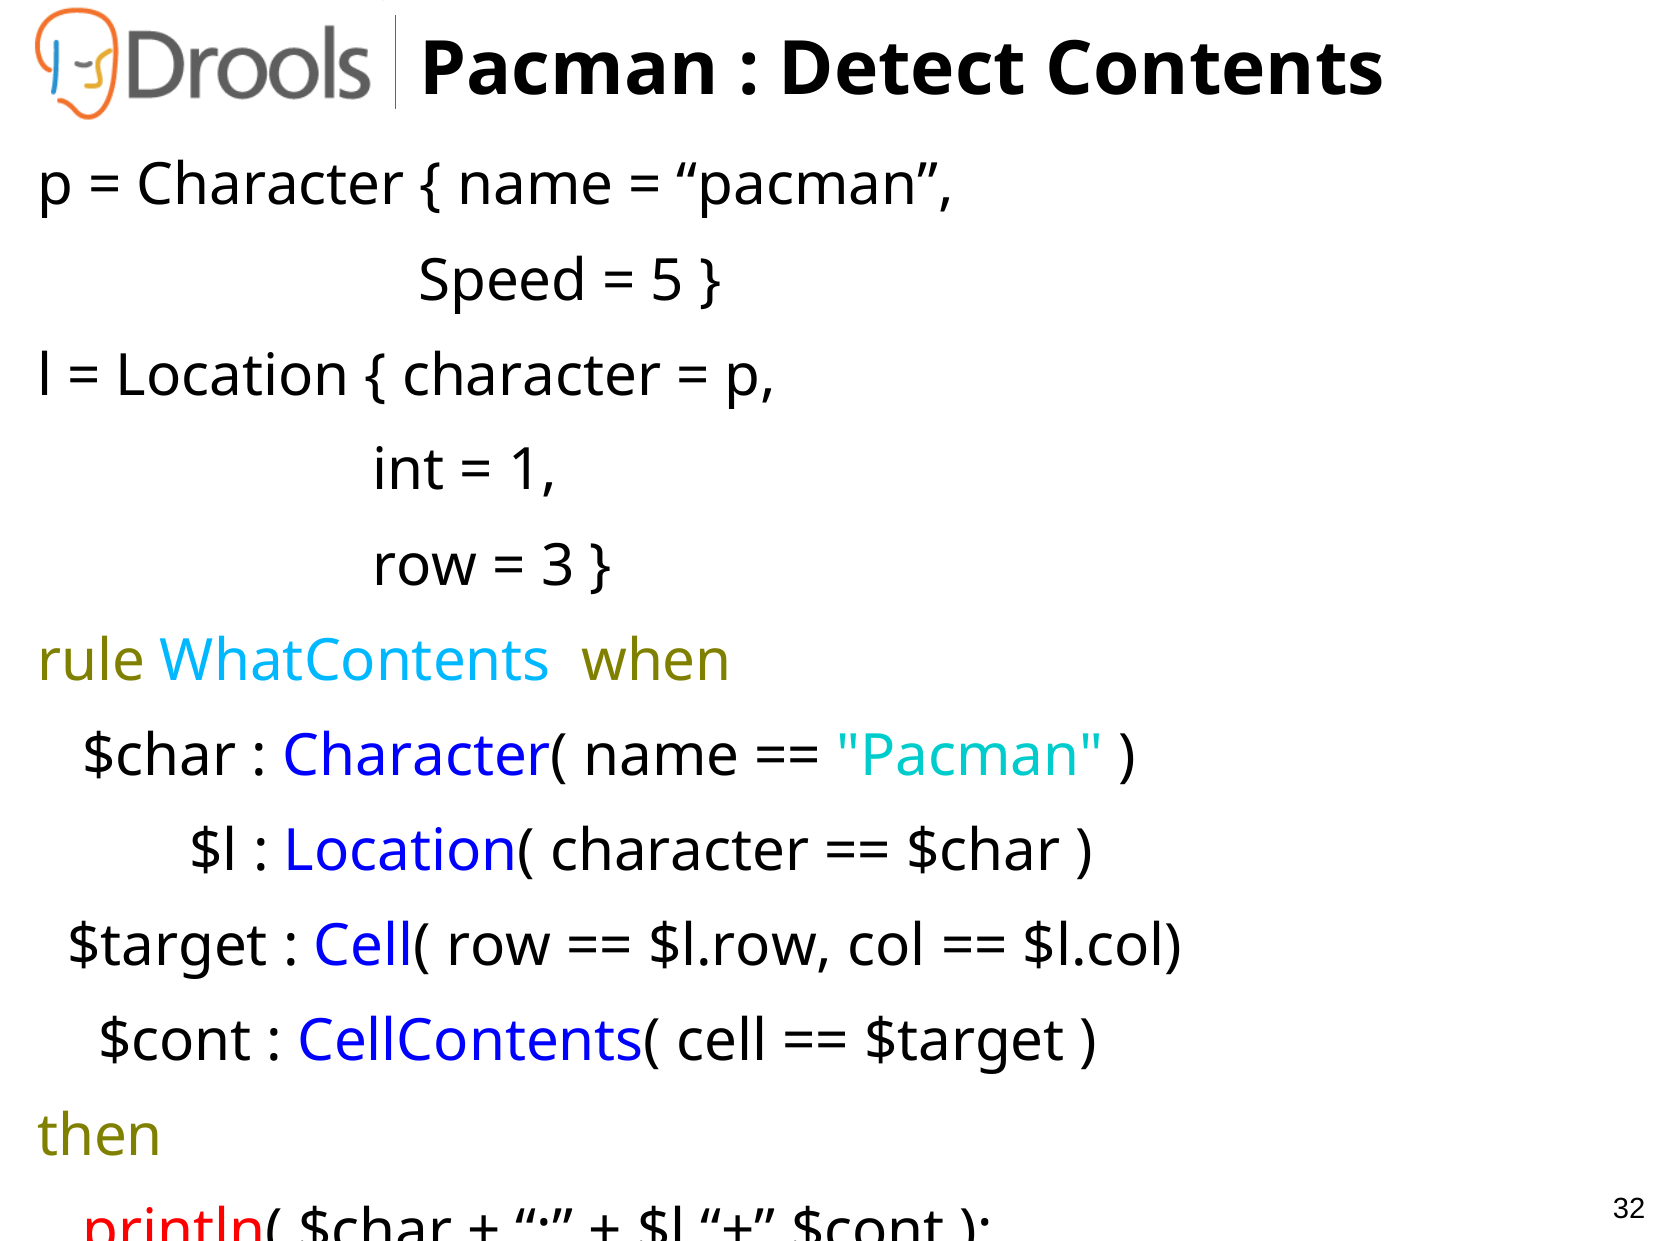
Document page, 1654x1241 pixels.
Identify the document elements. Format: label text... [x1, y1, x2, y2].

picture [29, 0, 384, 126]
list p = Character { name = “pacman”, Speed = 5 } l = Location { character = p, int = 1, row = 3 } rule WhatContents when $char : Character( name == "Pacman" ) $l : Location( character == $char ) $target : Cell( row == $l.row, col == $l.col) $cont : CellContents( cell == $target ) then println( $char + “:” + $l “+” $cont ); end [37, 142, 1587, 1241]
title Pacman : Detect Contents [419, 12, 1630, 118]
